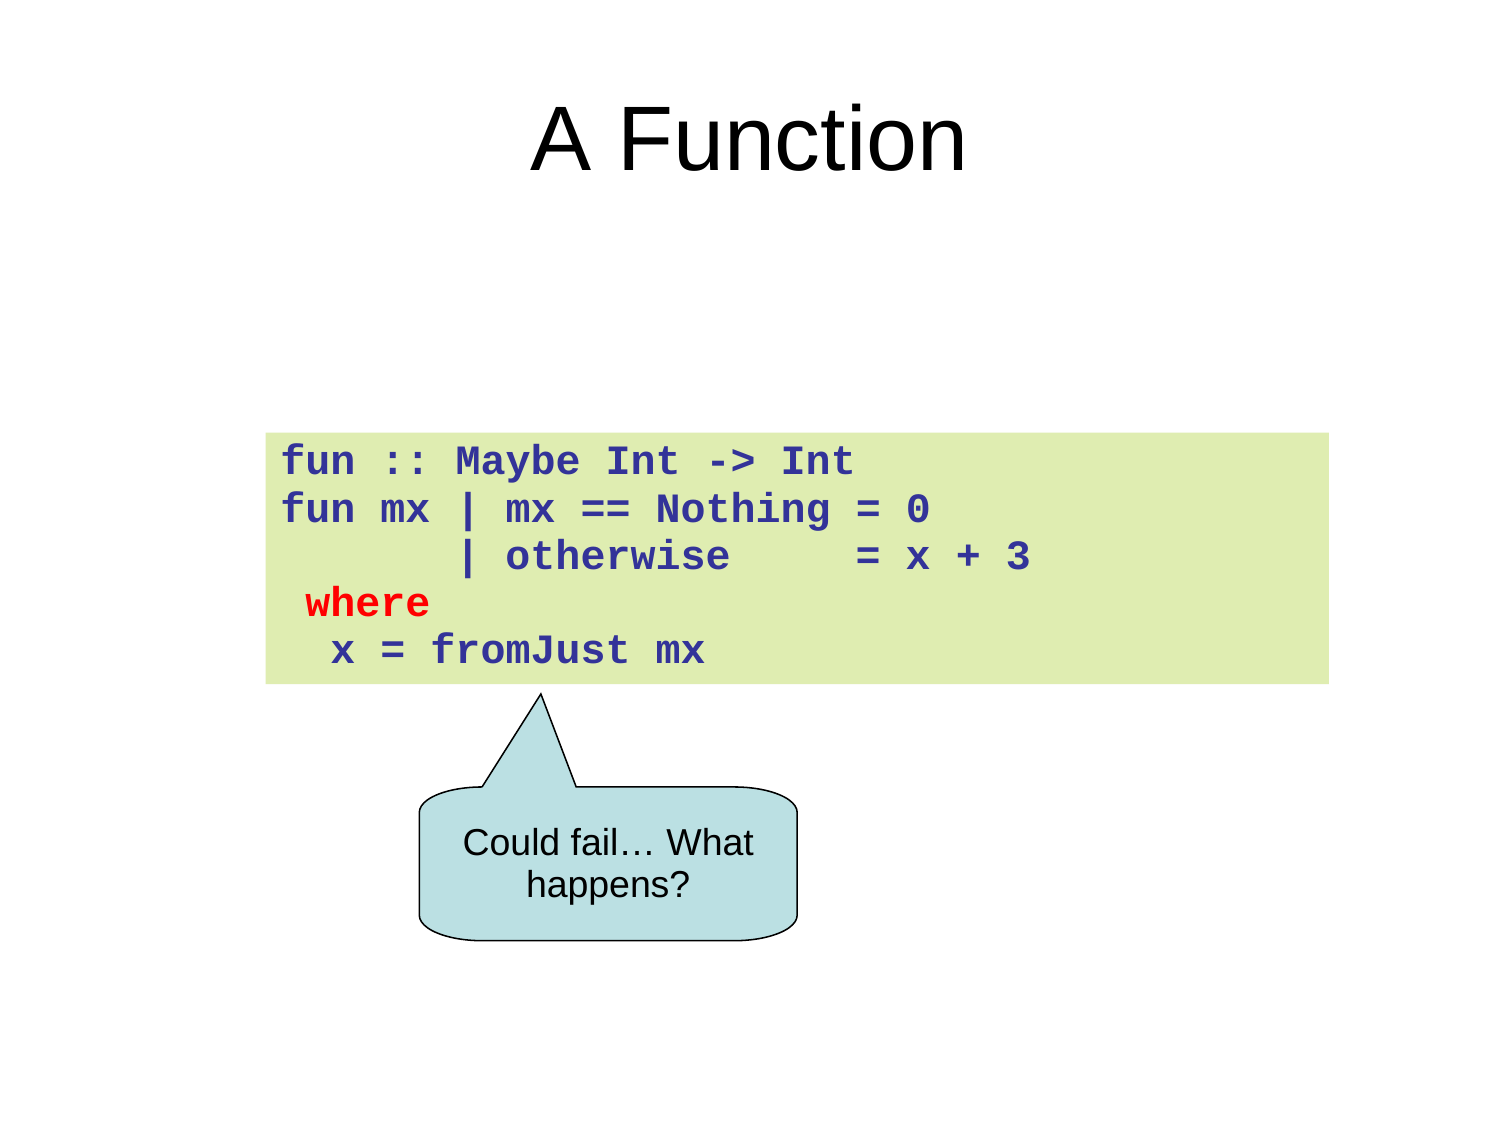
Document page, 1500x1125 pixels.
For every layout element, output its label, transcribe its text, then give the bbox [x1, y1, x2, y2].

title A Function [75, 45, 1426, 233]
text_box fun :: Maybe Int -> Int fun mx | mx == Nothing = 0 | otherwise = x + 3 where x = fromJust mx [265, 432, 1329, 685]
text_box Could fail… What happens? [419, 693, 798, 941]
